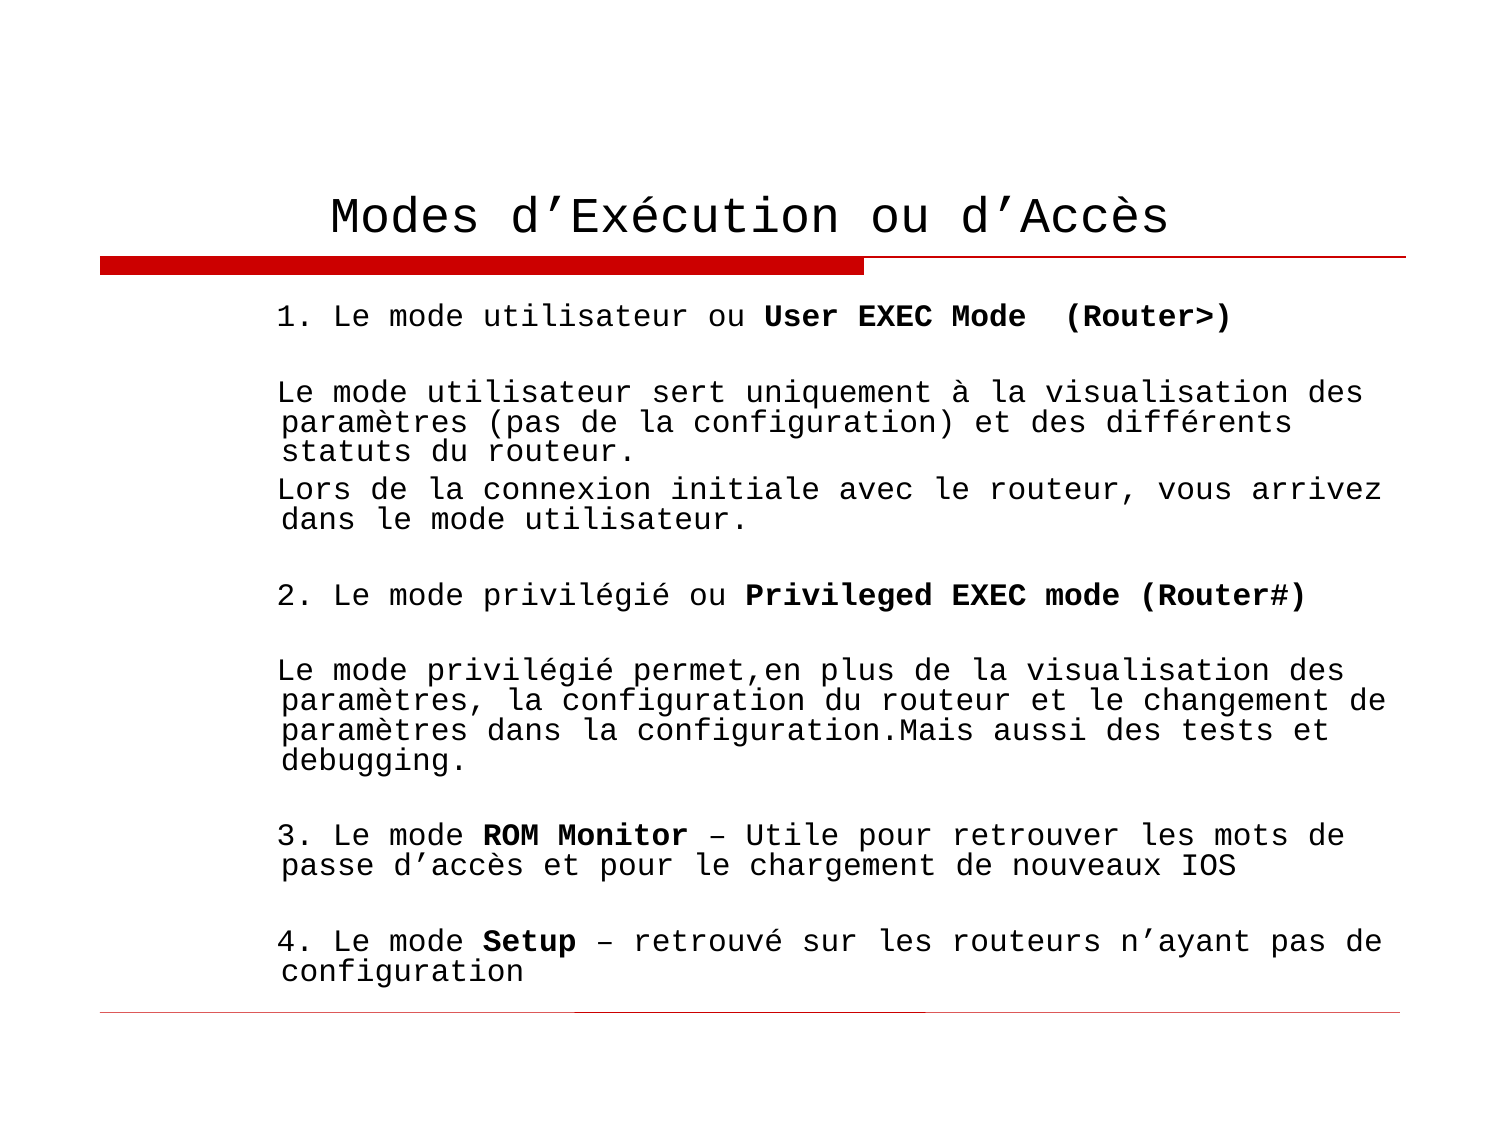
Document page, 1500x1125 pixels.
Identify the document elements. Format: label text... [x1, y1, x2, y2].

title Modes d’Exécution ou d’Accès [94, 50, 1407, 250]
list 1. Le mode utilisateur ou User EXEC Mode (Router>) Le mode utilisateur sert uniquement à la visualisation des paramètres (pas de la configuration) et des différents statuts du routeur. Lors de la connexion initiale avec le routeur, vous arrivez dans le mode utilisateur. 2. Le mode privilégié ou Privileged EXEC mode (Router#) Le mode privilégié permet,en plus de la visualisation des paramètres, la configuration du routeur et le changement de paramètres dans la configuration.Mais aussi des tests et debugging. 3. Le mode ROM Monitor – Utile pour retrouver les mots de passe d’accès et pour le chargement de nouveaux IOS 4. Le mode Setup – retrouvé sur les routeurs n’ayant pas de configuration [112, 262, 1436, 1028]
